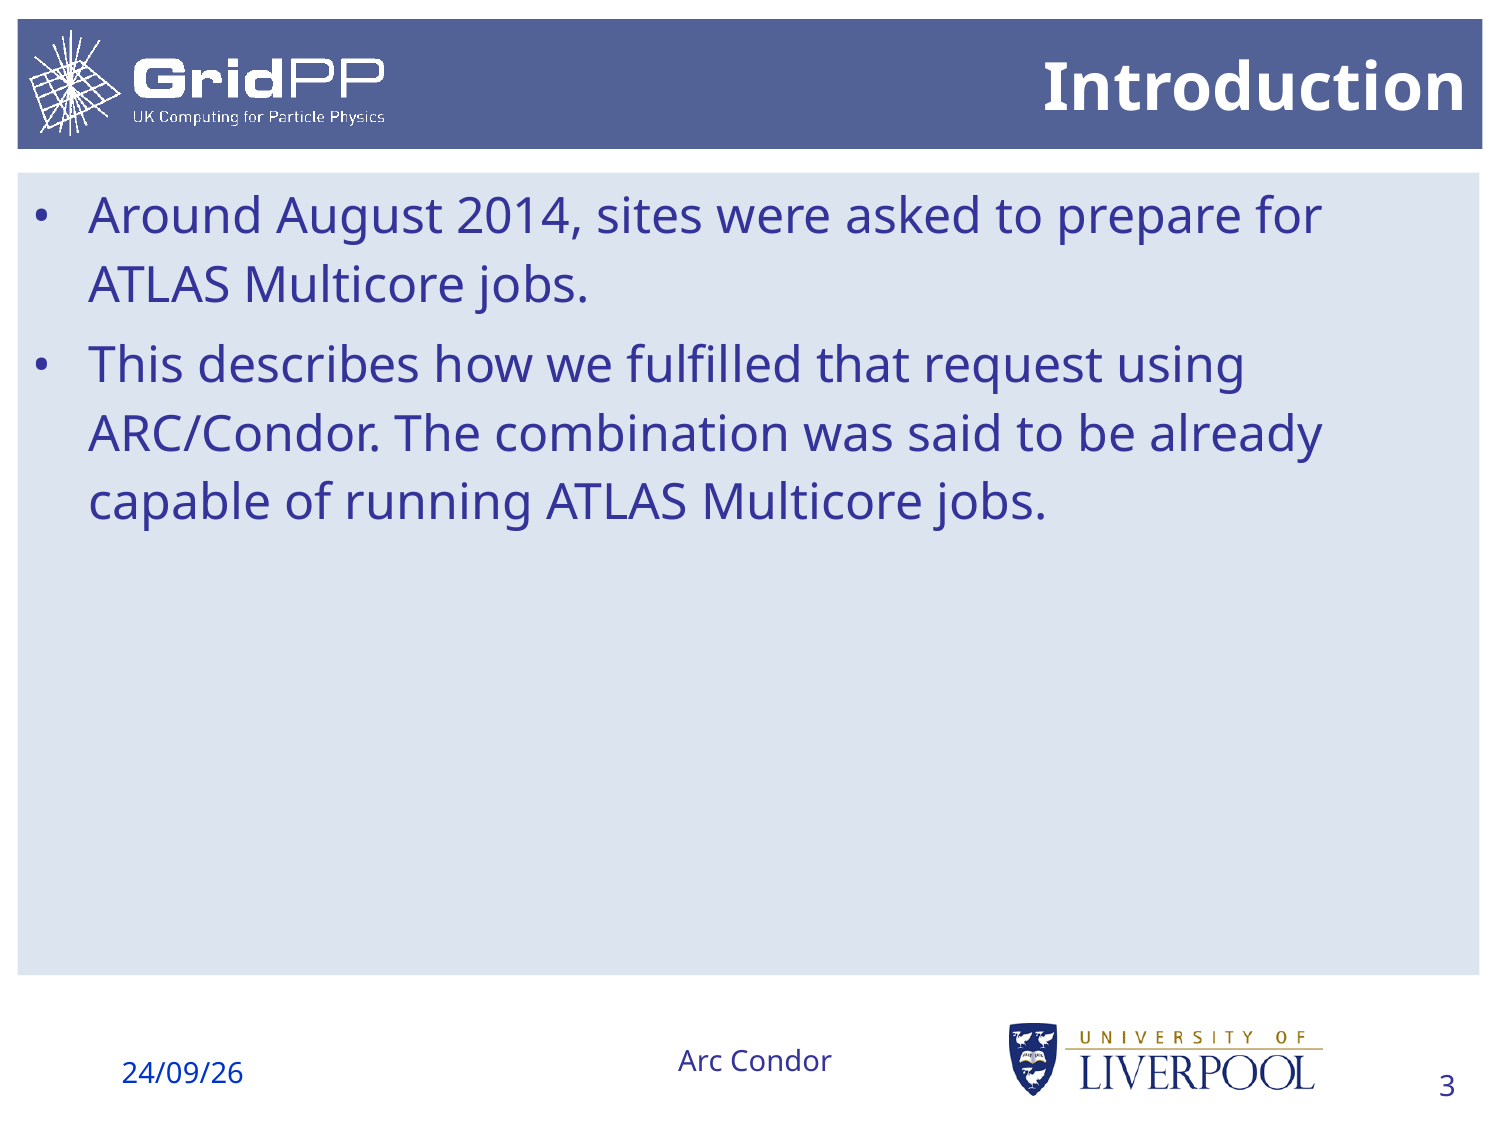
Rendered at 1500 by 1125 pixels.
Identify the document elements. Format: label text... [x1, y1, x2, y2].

text_box Arc Condor [536, 1034, 975, 1094]
picture [1009, 1023, 1323, 1096]
title Introduction [513, 19, 1483, 149]
text_box 01/03/16 [29, 1046, 337, 1095]
text_box <number> [1388, 1059, 1471, 1094]
list Around August 2014, sites were asked to prepare for ATLAS Multicore jobs. This describes how we fulfilled that request using ARC/Condor. The combination was said to be already capable of running ATLAS Multicore jobs. [17, 172, 1480, 976]
picture [29, 30, 384, 136]
